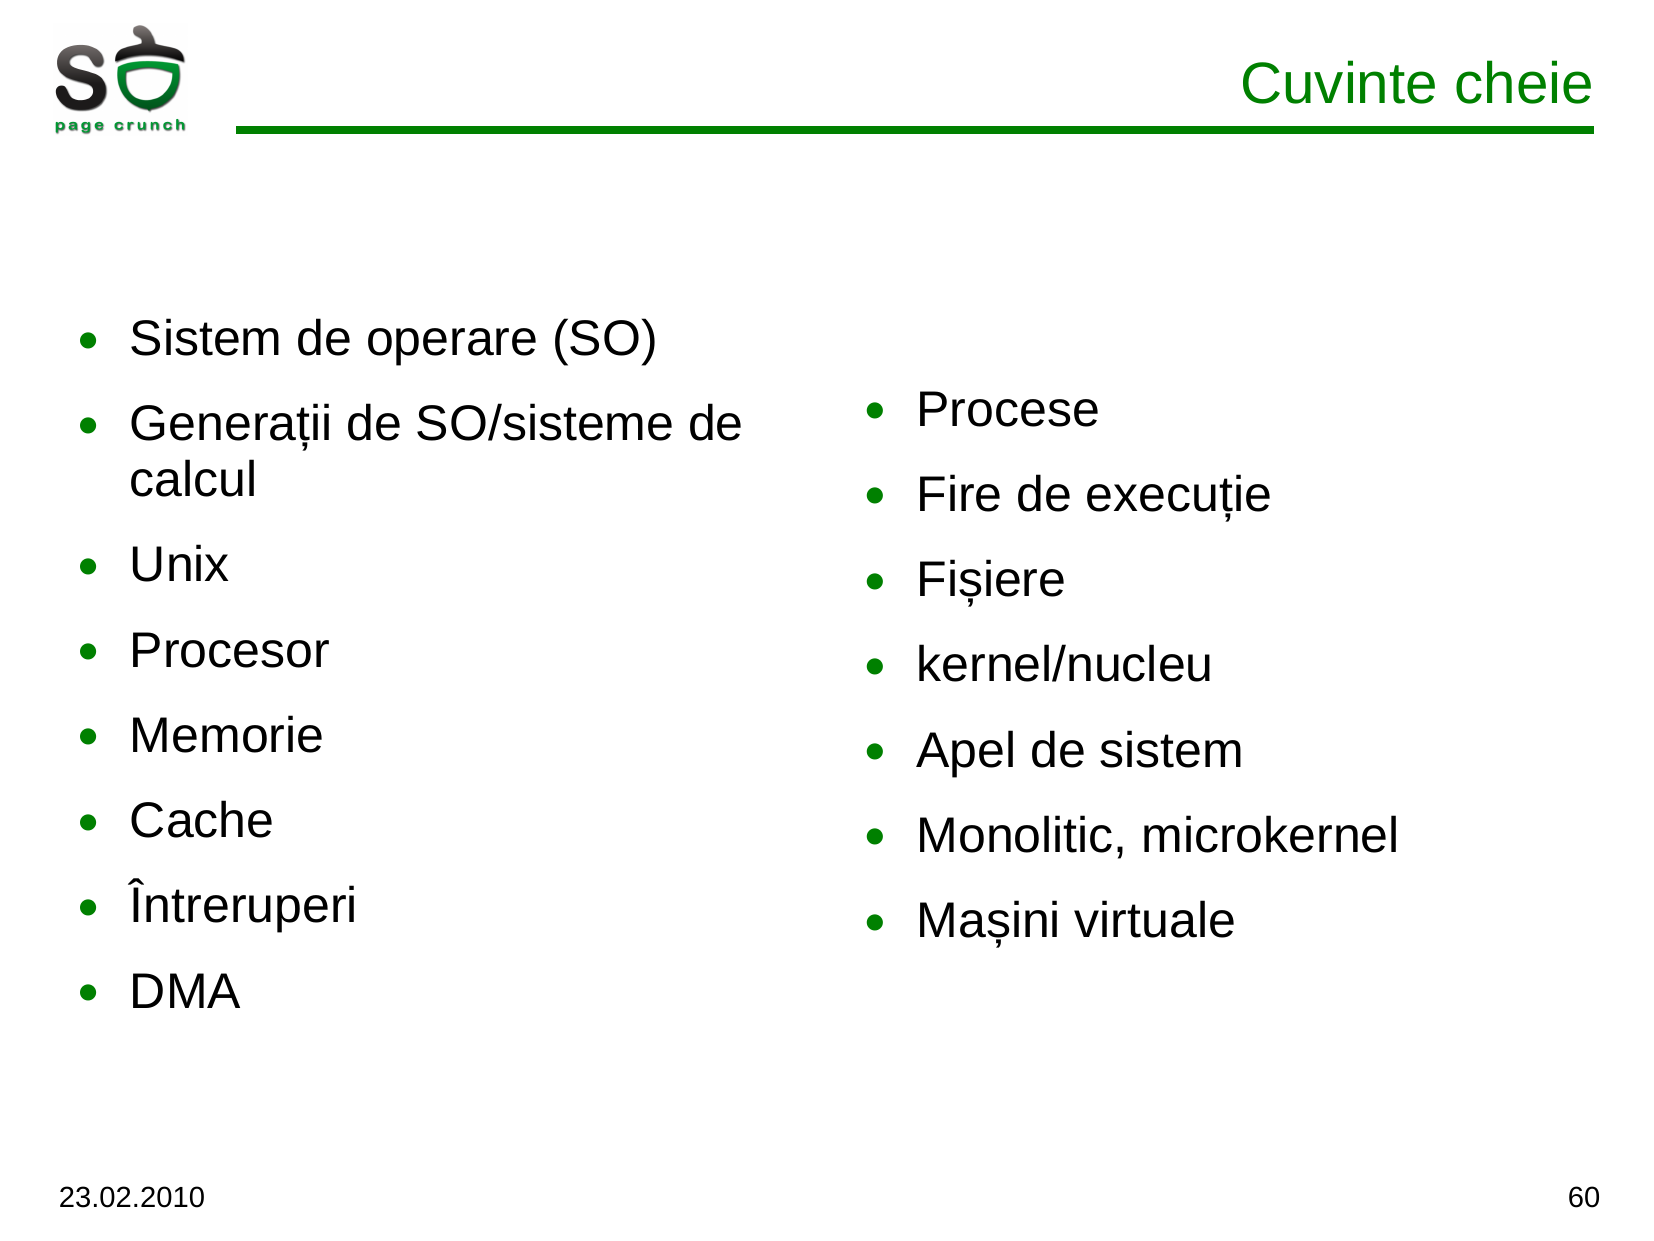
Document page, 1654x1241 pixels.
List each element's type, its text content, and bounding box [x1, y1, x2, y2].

list Sistem de operare (SO) Generații de SO/sisteme de calcul Unix Procesor Memorie Cache Întreruperi DMA [59, 177, 809, 1152]
list Procese Fire de execuție Fișiere kernel/nucleu Apel de sistem Monolitic, microkernel Mașini virtuale [845, 177, 1596, 1152]
picture [53, 23, 188, 136]
title Cuvinte cheie [236, 49, 1595, 119]
